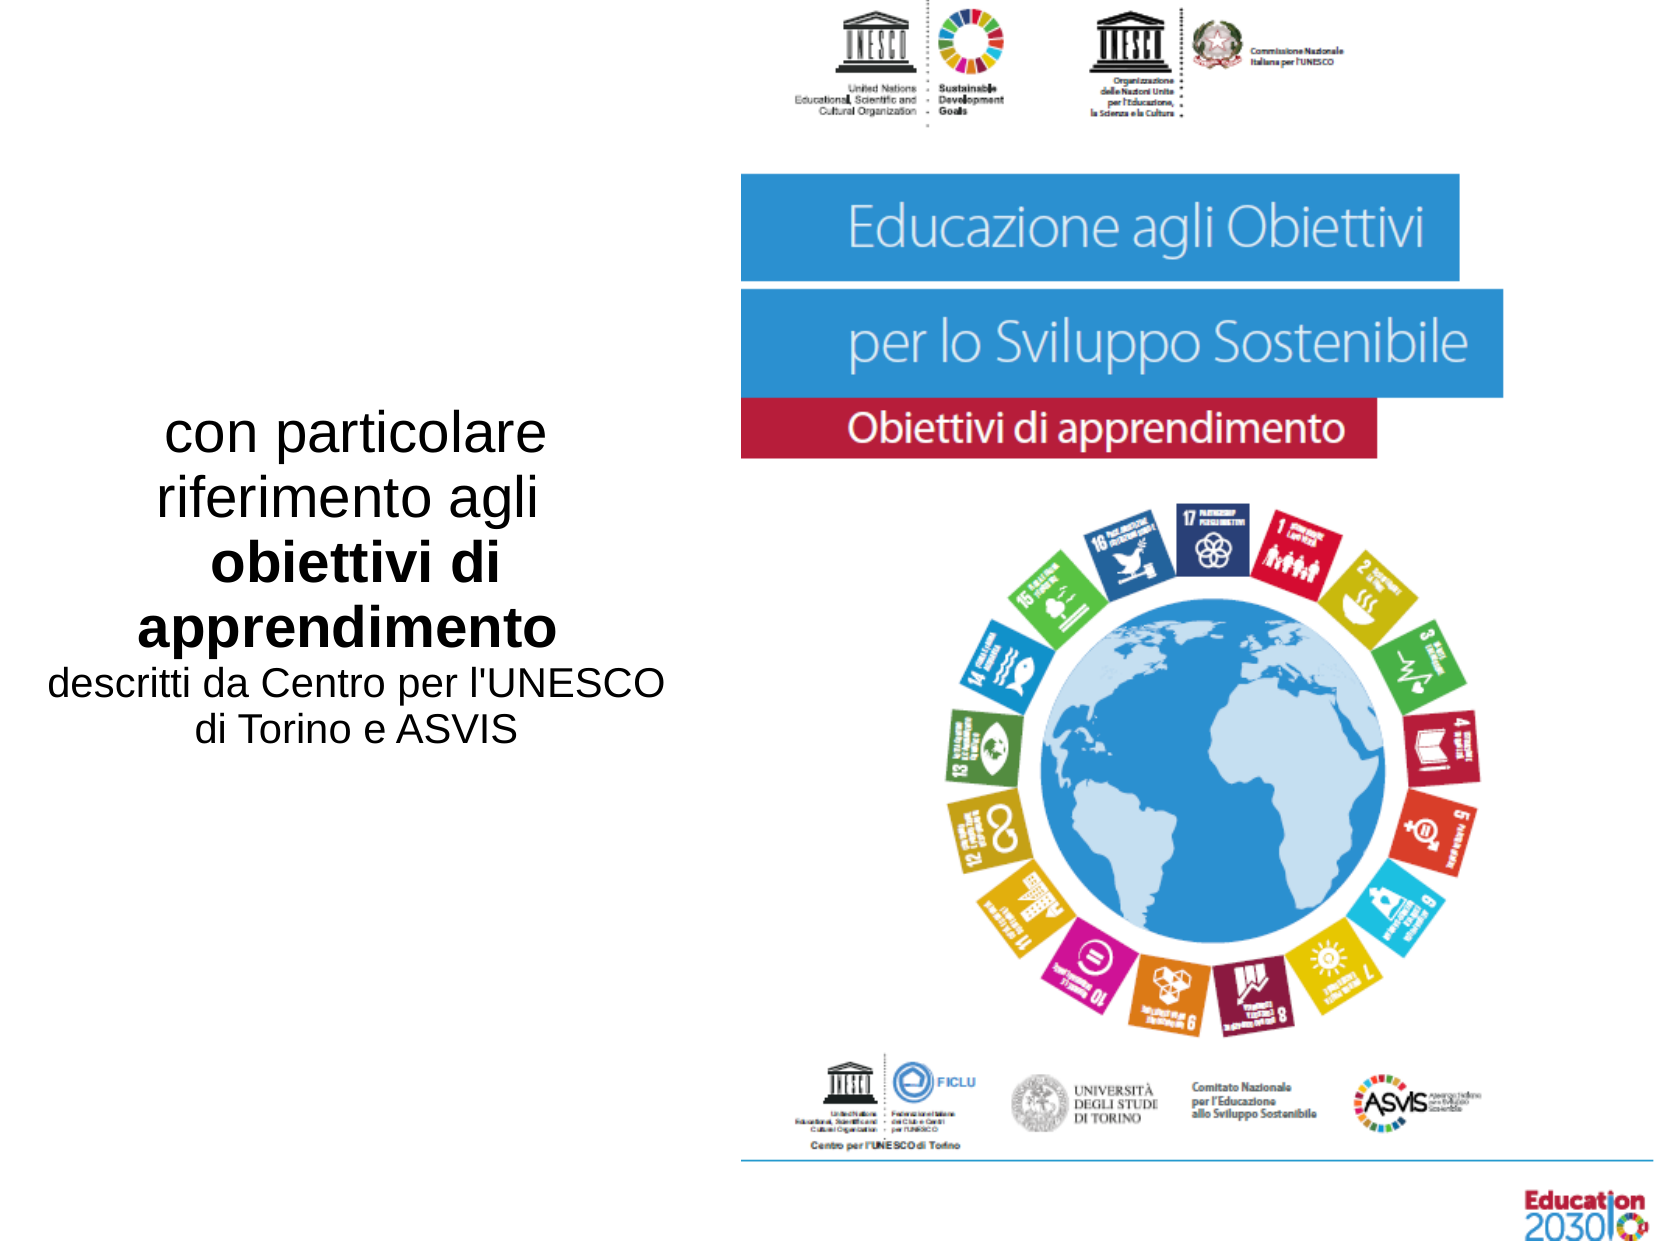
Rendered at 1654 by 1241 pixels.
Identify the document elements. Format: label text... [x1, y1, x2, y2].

text_box con particolare riferimento agli obiettivi di apprendimento descritti da Centro per l'UNESCO di Torino e ASVIS [42, 59, 680, 1093]
picture [741, 0, 1654, 1241]
